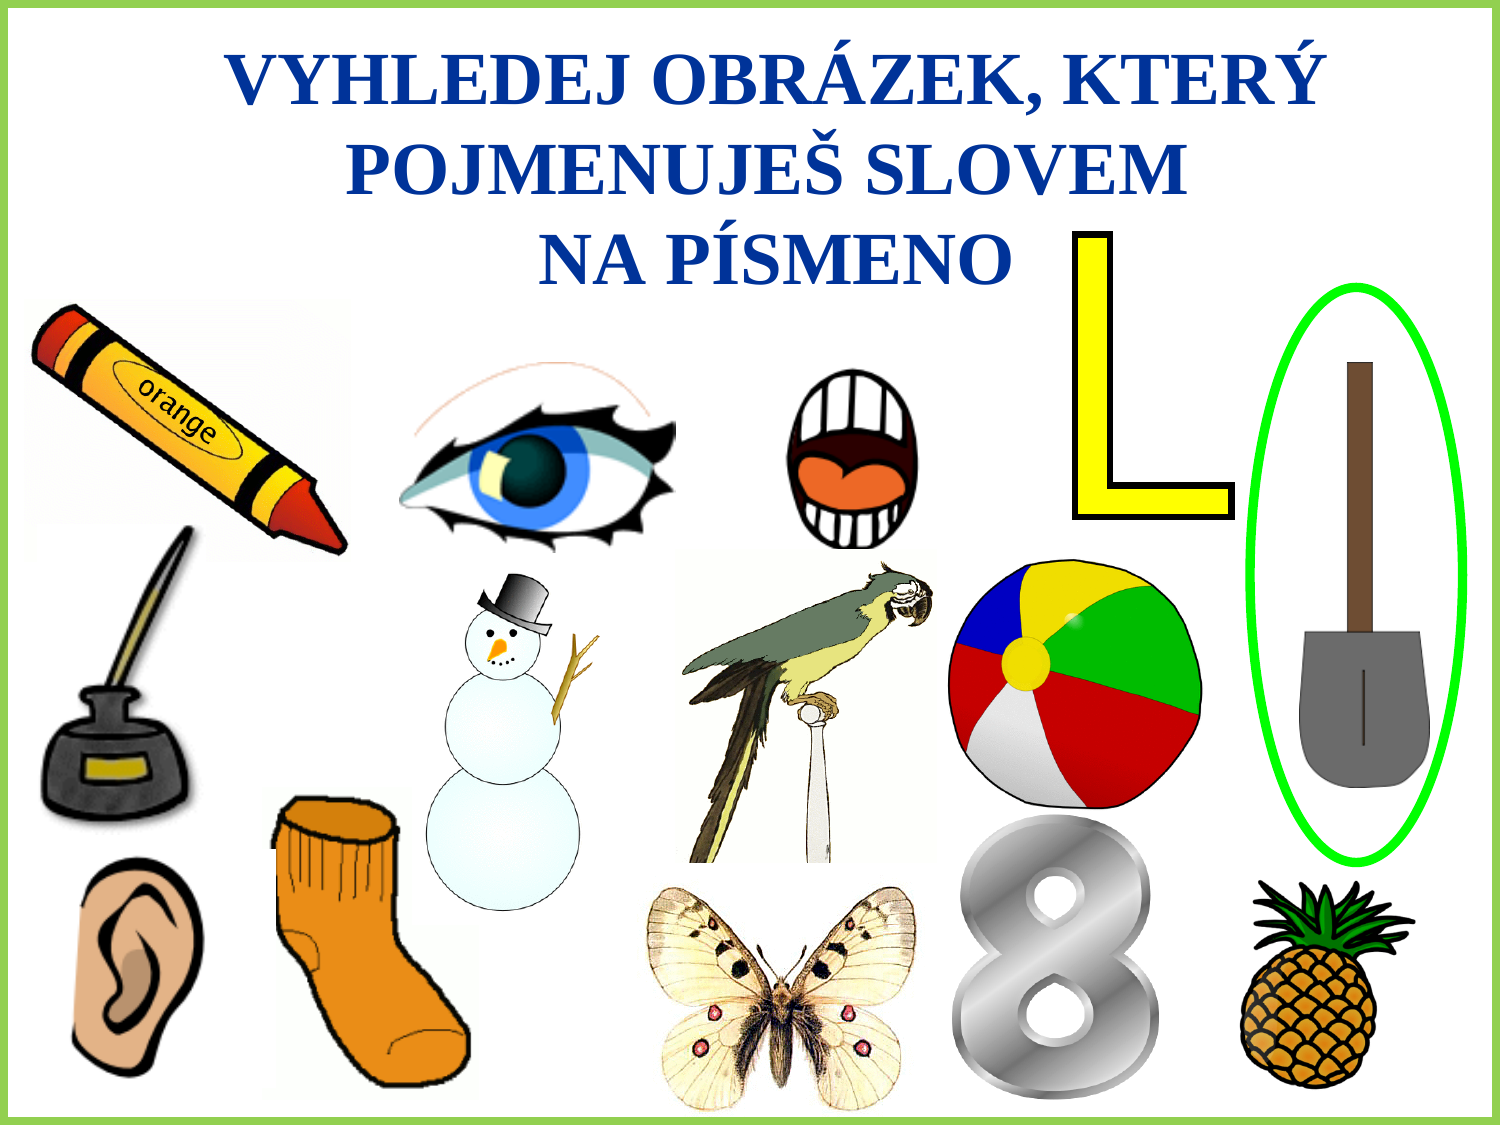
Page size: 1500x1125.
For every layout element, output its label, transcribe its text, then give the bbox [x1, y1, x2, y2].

text_box L [1074, 234, 1232, 518]
picture [1200, 874, 1422, 1097]
picture [24, 299, 351, 835]
picture [1299, 362, 1430, 788]
picture [637, 875, 925, 1117]
title VYHLEDEJ OBRÁZEK, KTERÝ POJMENUJEŠ SLOVEM NA PÍSMENO [112, 21, 1442, 307]
picture [37, 562, 605, 1101]
picture [399, 362, 1225, 1101]
